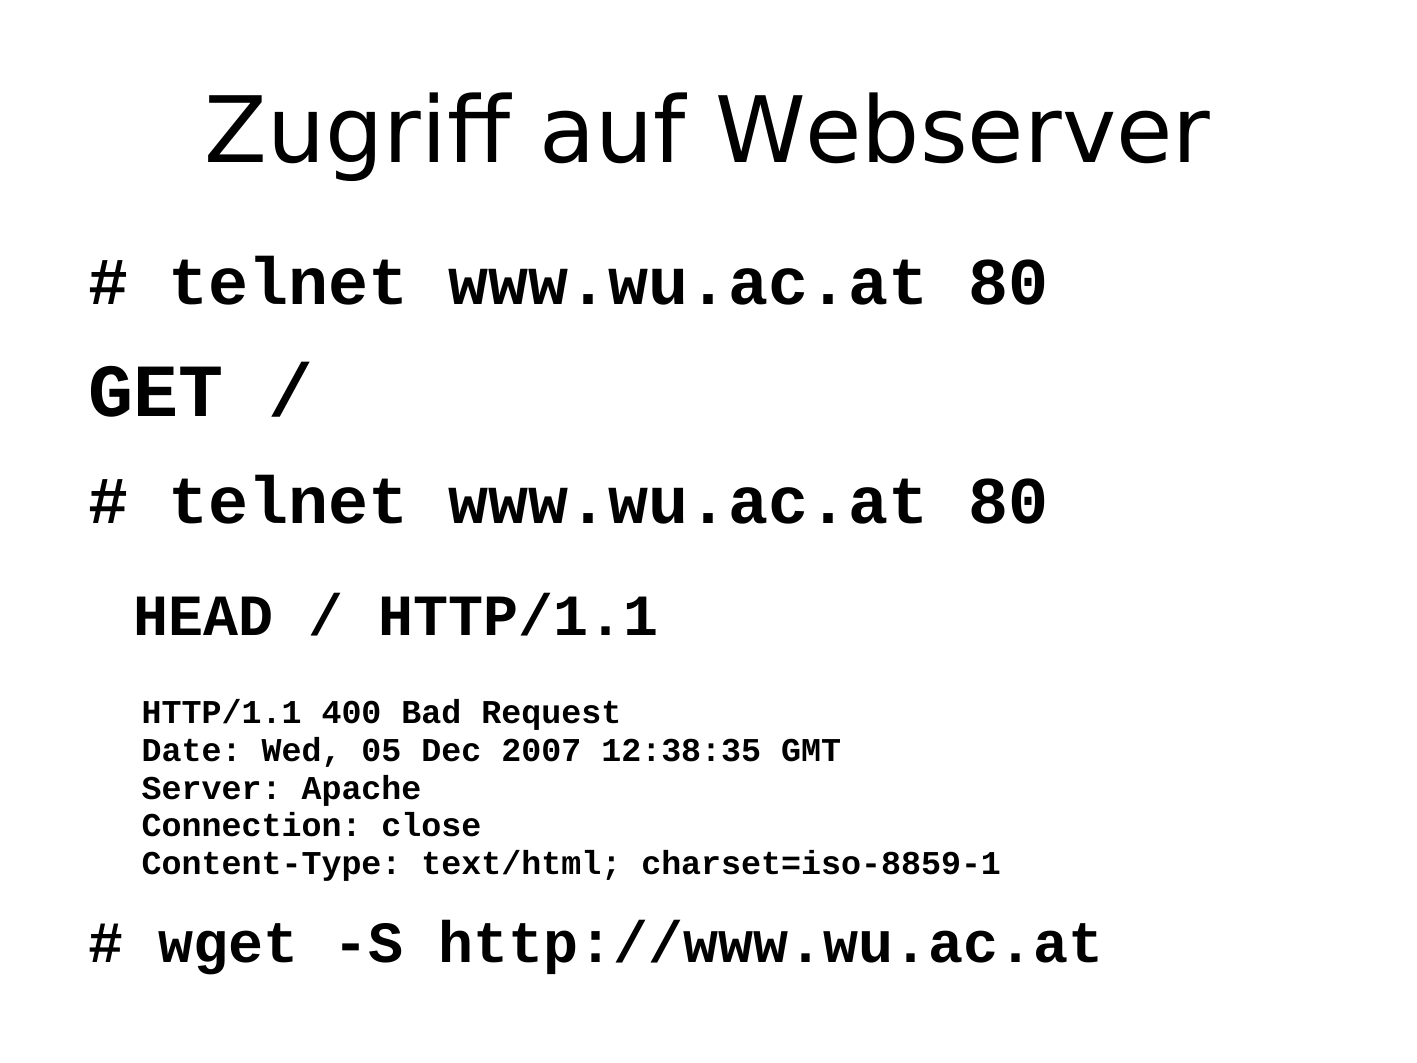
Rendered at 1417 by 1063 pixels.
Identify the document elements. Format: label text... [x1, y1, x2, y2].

title Zugriff auf Webserver [70, 49, 1346, 213]
list # telnet www.wu.ac.at 80 GET / # telnet www.wu.ac.at 80 HEAD / HTTP/1.1 HTTP/1.1 400 Bad Request Date: Wed, 05 Dec 2007 12:38:35 GMT Server: Apache Connection: close Content-Type: text/html; charset=iso-8859-1 # wget -S http://www.wu.ac.at [70, 248, 1346, 981]
